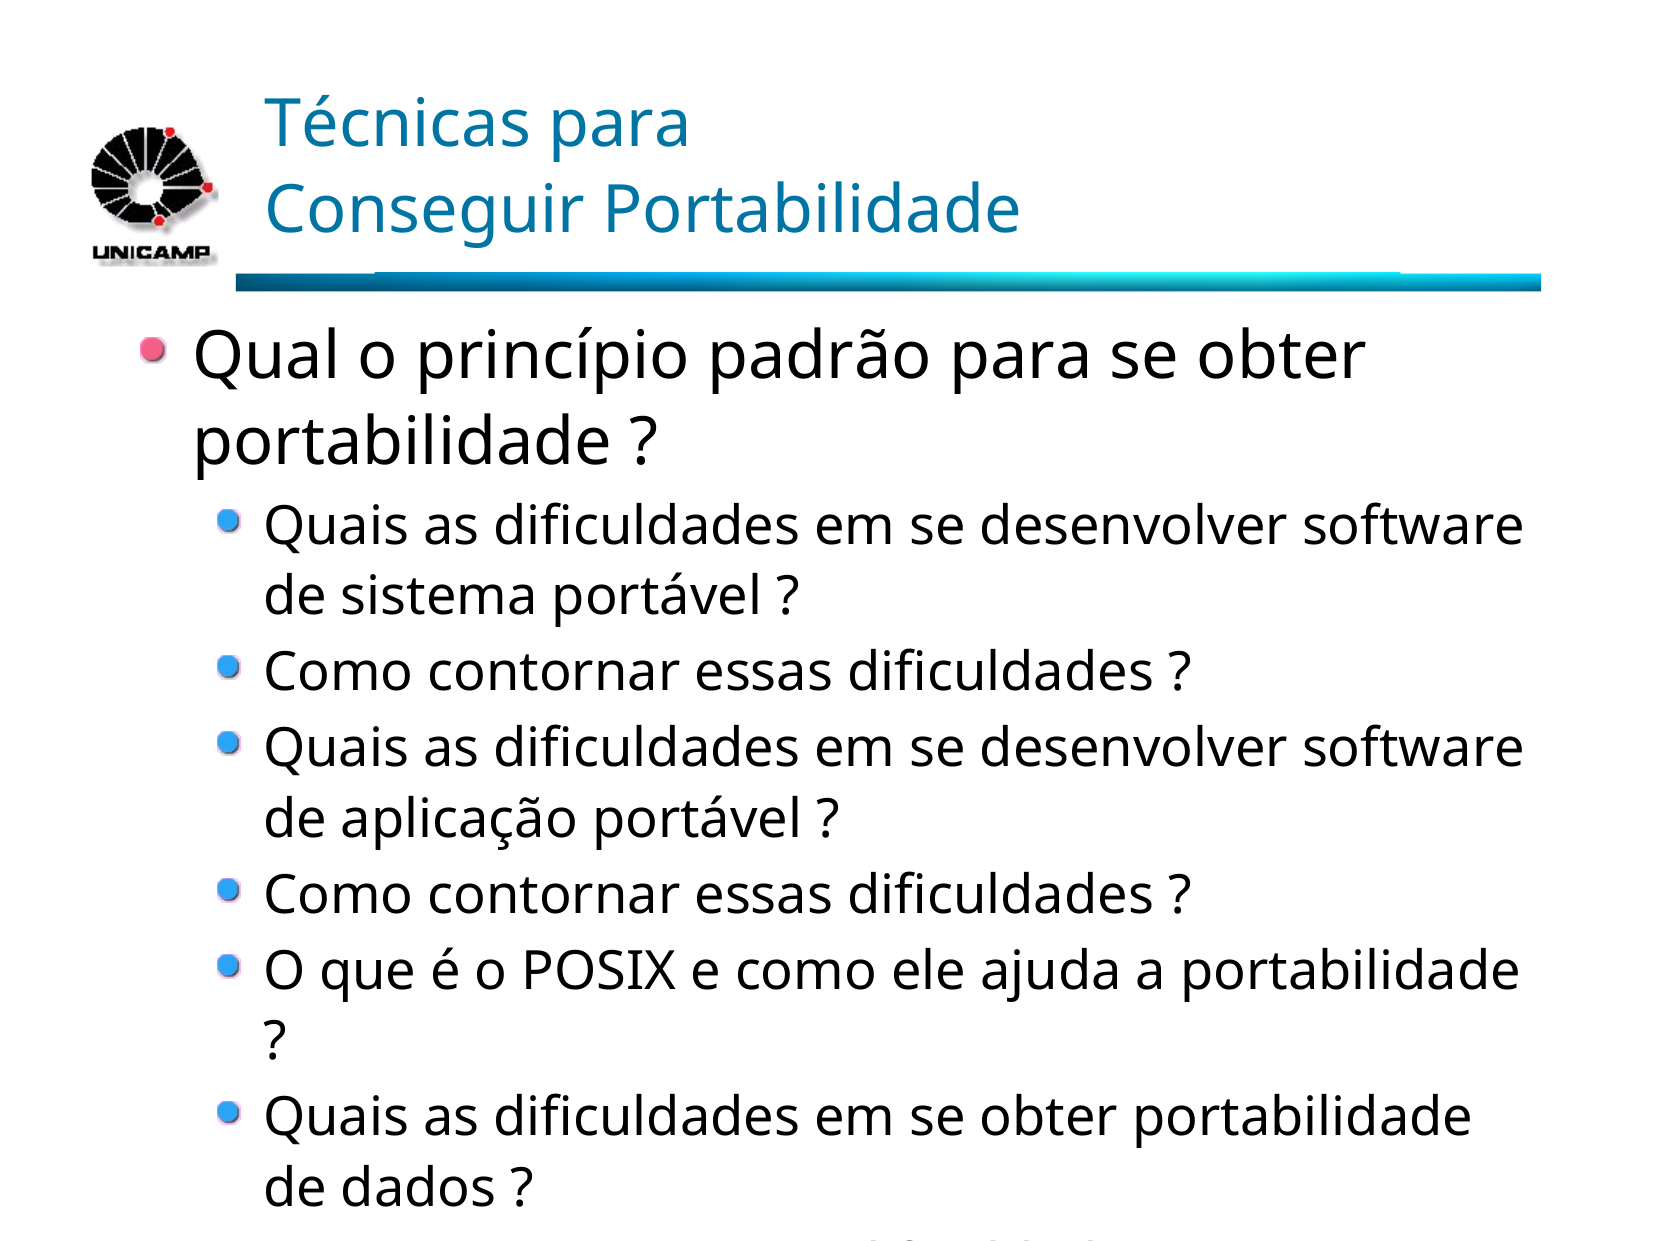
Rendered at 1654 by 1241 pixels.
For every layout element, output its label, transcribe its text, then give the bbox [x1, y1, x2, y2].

picture [125, 272, 1654, 295]
list Qual o princípio padrão para se obter portabilidade ? Quais as dificuldades em se desenvolver software de sistema portável ? Como contornar essas dificuldades ? Quais as dificuldades em se desenvolver software de aplicação portável ? Como contornar essas dificuldades ? O que é o POSIX e como ele ajuda a portabilidade ? Quais as dificuldades em se obter portabilidade de dados ? Como contornar essas dificuldades ? [121, 309, 1534, 1167]
title Técnicas para Conseguir Portabilidade [264, 57, 1534, 250]
